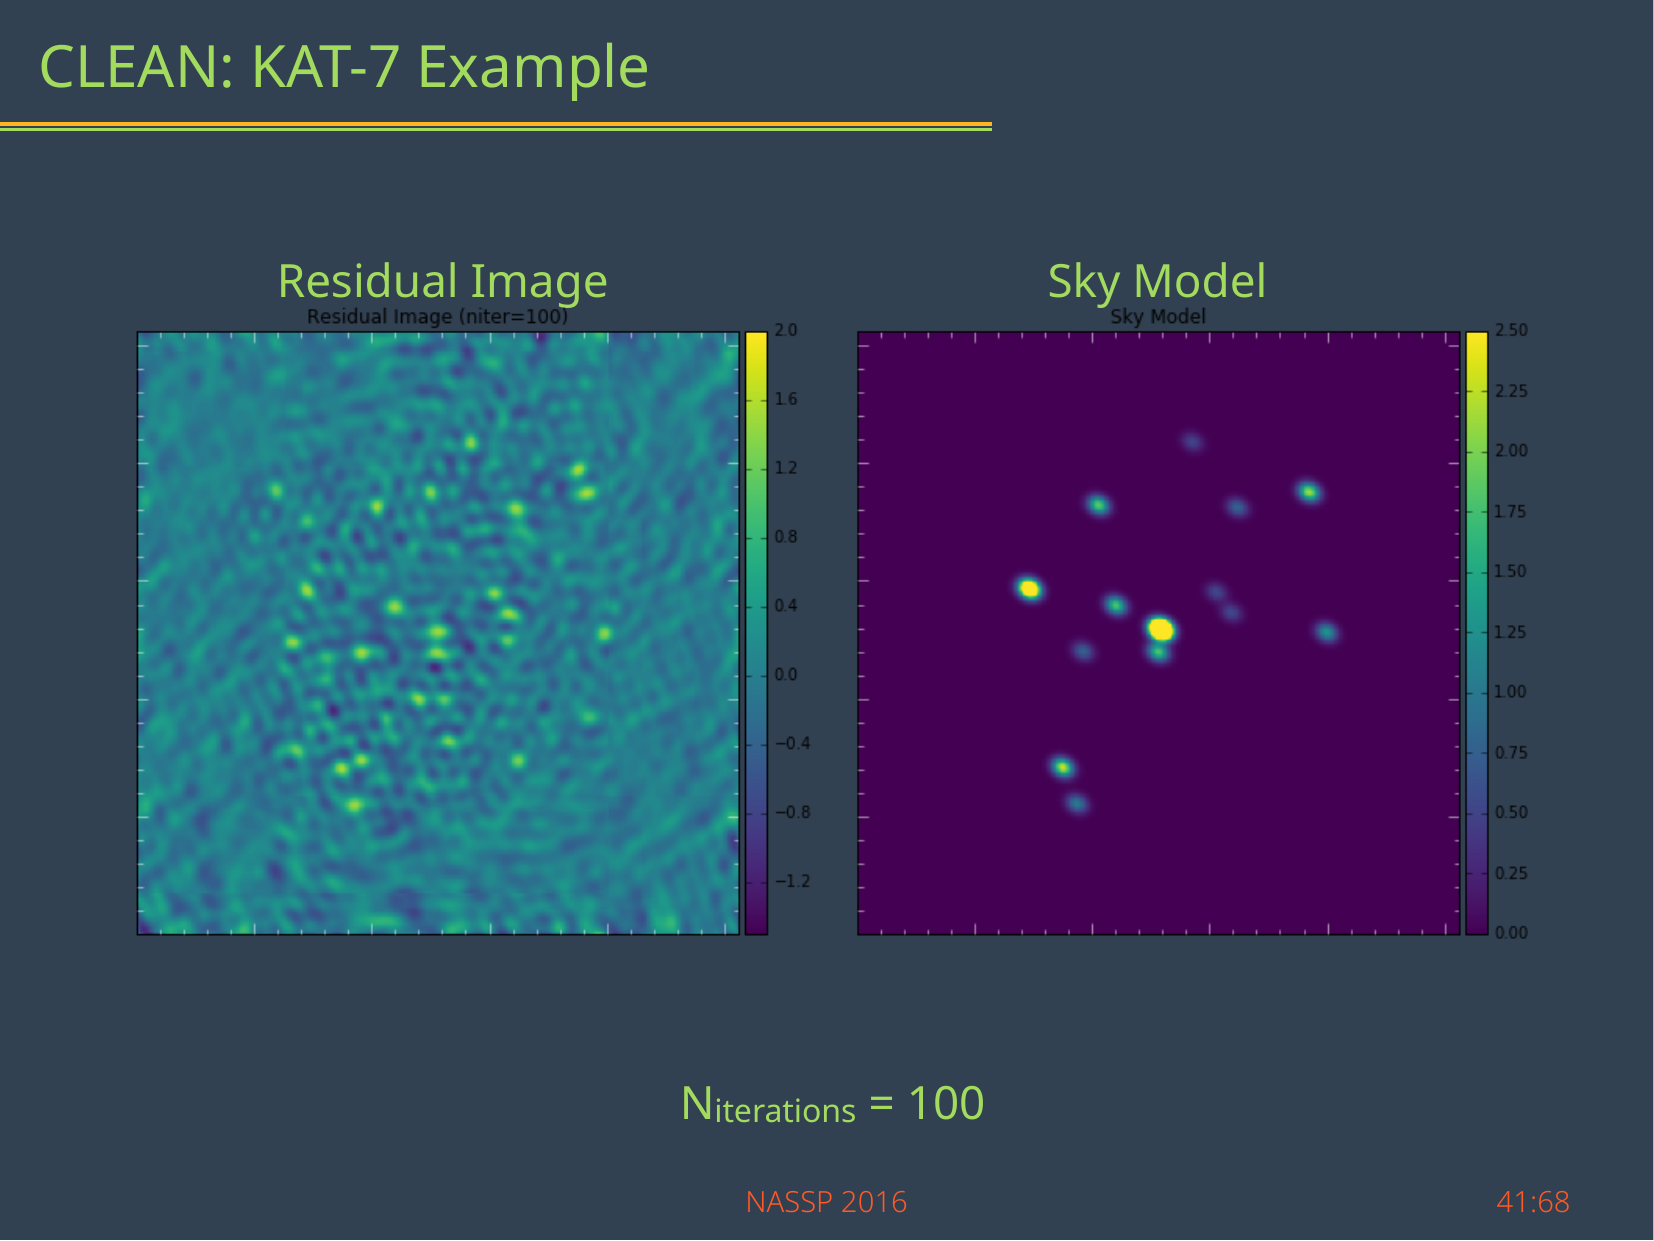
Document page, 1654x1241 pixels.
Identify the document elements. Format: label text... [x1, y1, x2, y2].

text_box Residual Image [212, 241, 674, 297]
picture [126, 297, 1539, 953]
text_box CLEAN: KAT-7 Example [23, 17, 1063, 103]
text_box Niterations = 100 [602, 1062, 1063, 1144]
text_box Sky Model [927, 241, 1388, 297]
